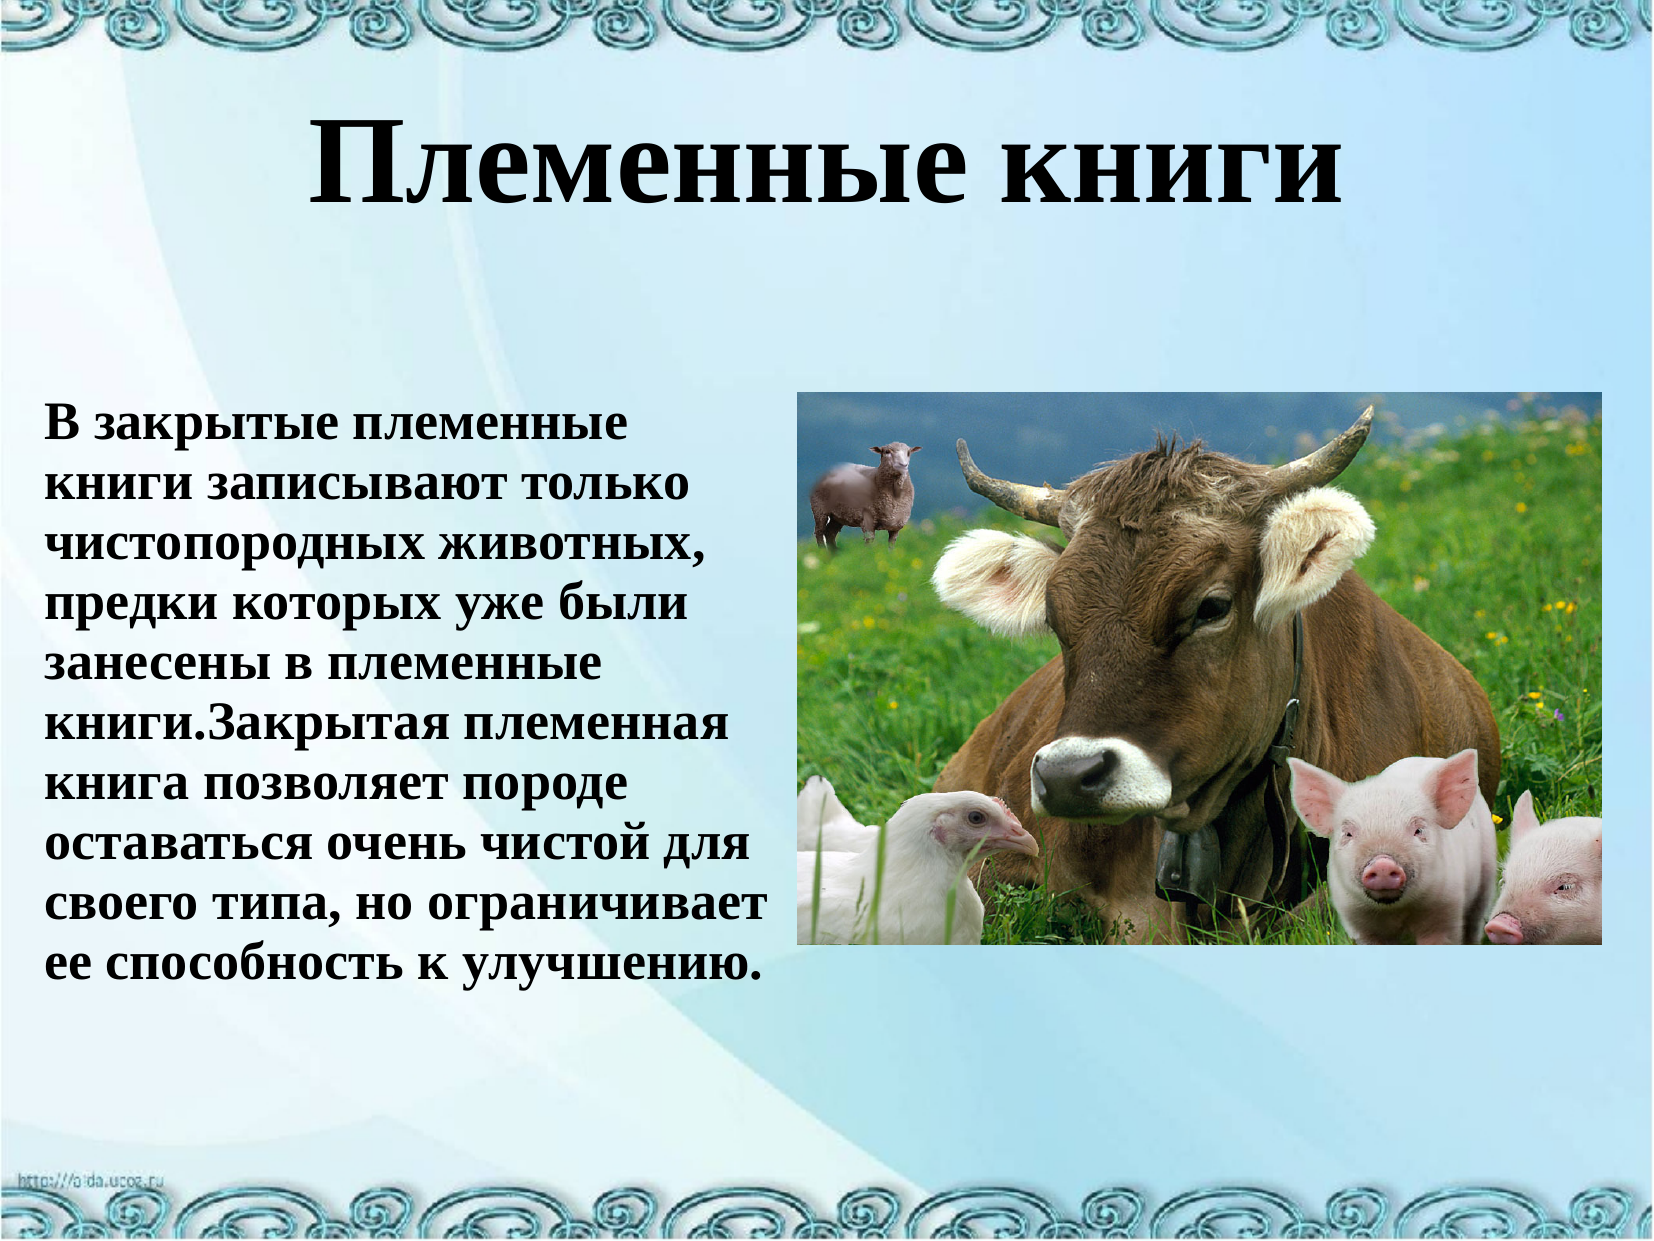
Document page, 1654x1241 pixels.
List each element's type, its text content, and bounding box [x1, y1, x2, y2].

text_box В закрытые племенные книги записывают только чистопородных животных, предки которых уже были занесены в племенные книги.Закрытая племенная книга позволяет породе оставаться очень чистой для своего типа, но ограничивает ее способность к улучшению. [29, 383, 798, 1059]
picture [797, 392, 1602, 945]
title Племенные книги [82, 49, 1571, 257]
